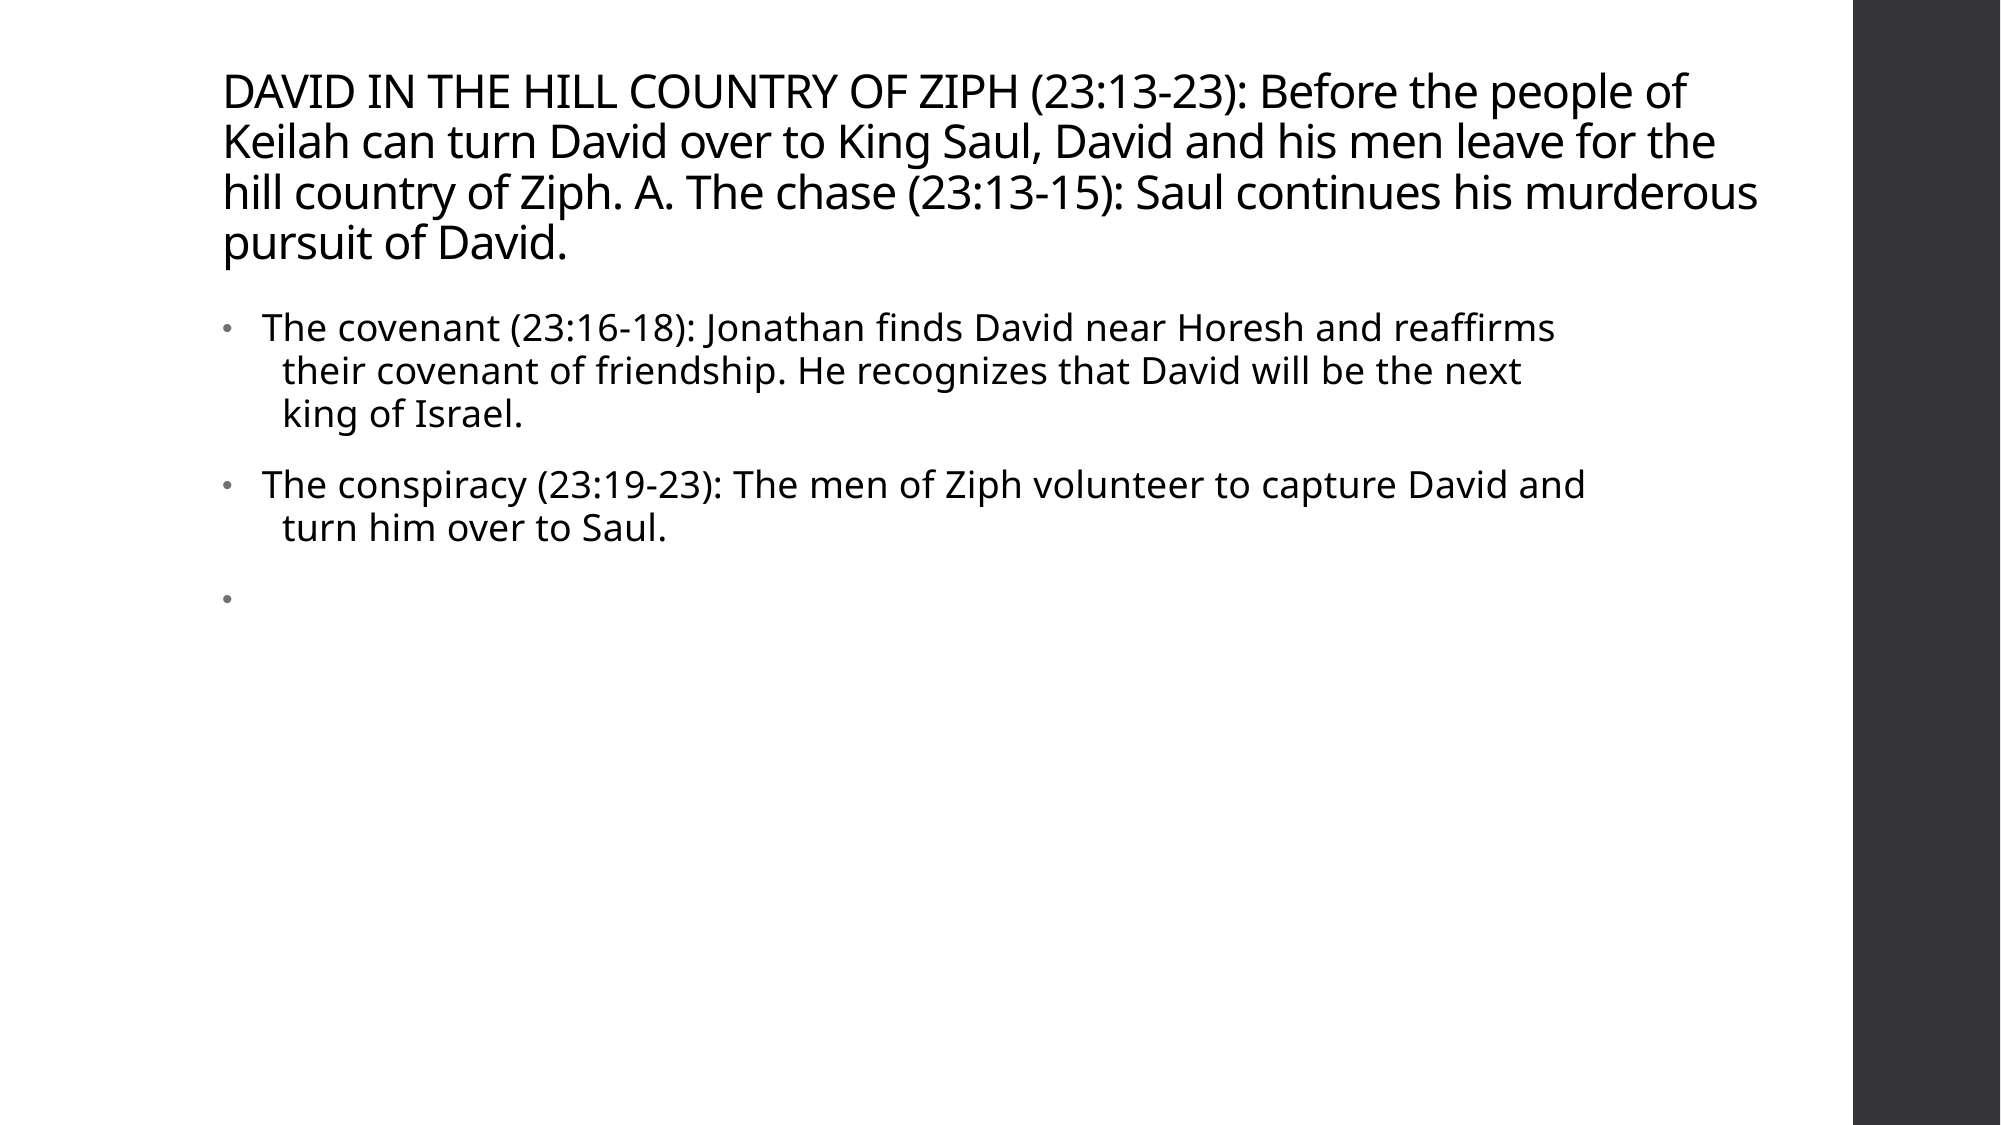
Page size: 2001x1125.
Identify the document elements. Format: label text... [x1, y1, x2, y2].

title DAVID IN THE HILL COUNTRY OF ZIPH (23:13-23): Before the people of Keilah can turn David over to King Saul, David and his men leave for the hill country of Ziph. A. The chase (23:13-15): Saul continues his murderous pursuit of David. [206, 60, 1797, 278]
list The covenant (23:16-18): Jonathan finds David near Horesh and reaffirms their covenant of friendship. He recognizes that David will be the next king of Israel. The conspiracy (23:19-23): The men of Ziph volunteer to capture David and turn him over to Saul. [206, 299, 1617, 1014]
